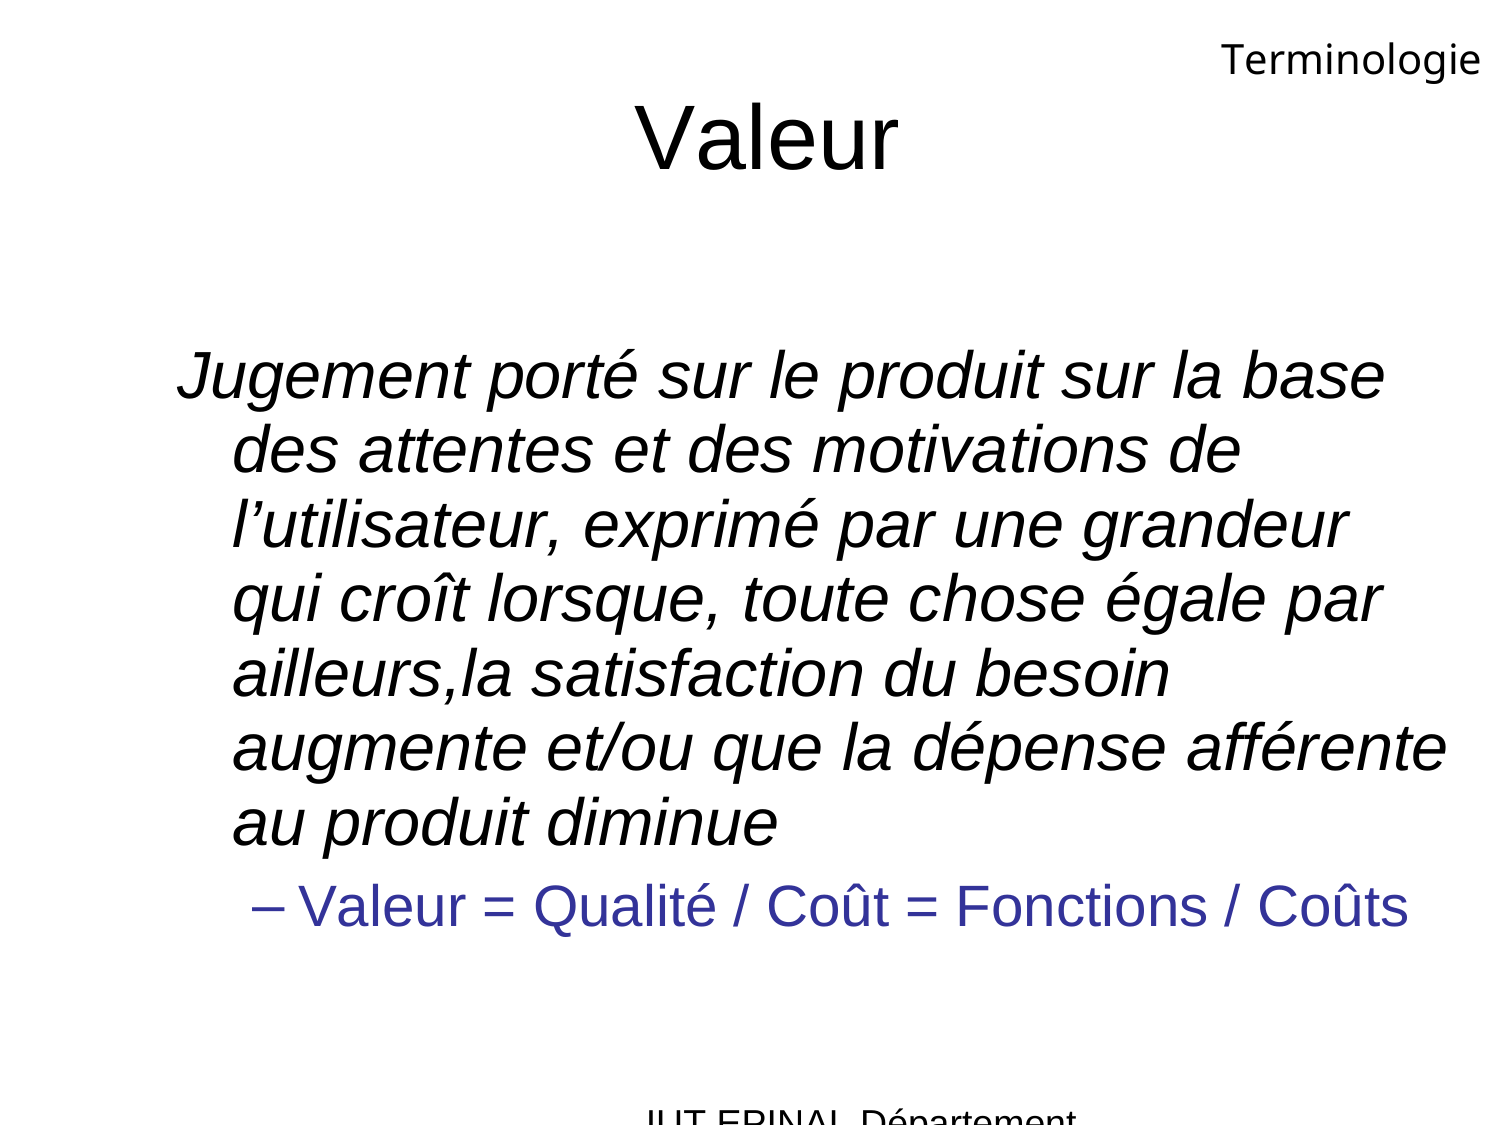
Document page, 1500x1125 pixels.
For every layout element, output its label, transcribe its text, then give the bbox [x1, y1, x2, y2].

list Jugement porté sur le produit sur la base des attentes et des motivations de l’utilisateur, exprimé par une grandeur qui croît lorsque, toute chose égale par ailleurs,la satisfaction du besoin augmente et/ou que la dépense afférente au produit diminue Valeur = Qualité / Coût = Fonctions / Coûts [162, 331, 1469, 1007]
title Valeur [75, 45, 1426, 233]
text_box Terminologie [1206, 24, 1498, 91]
